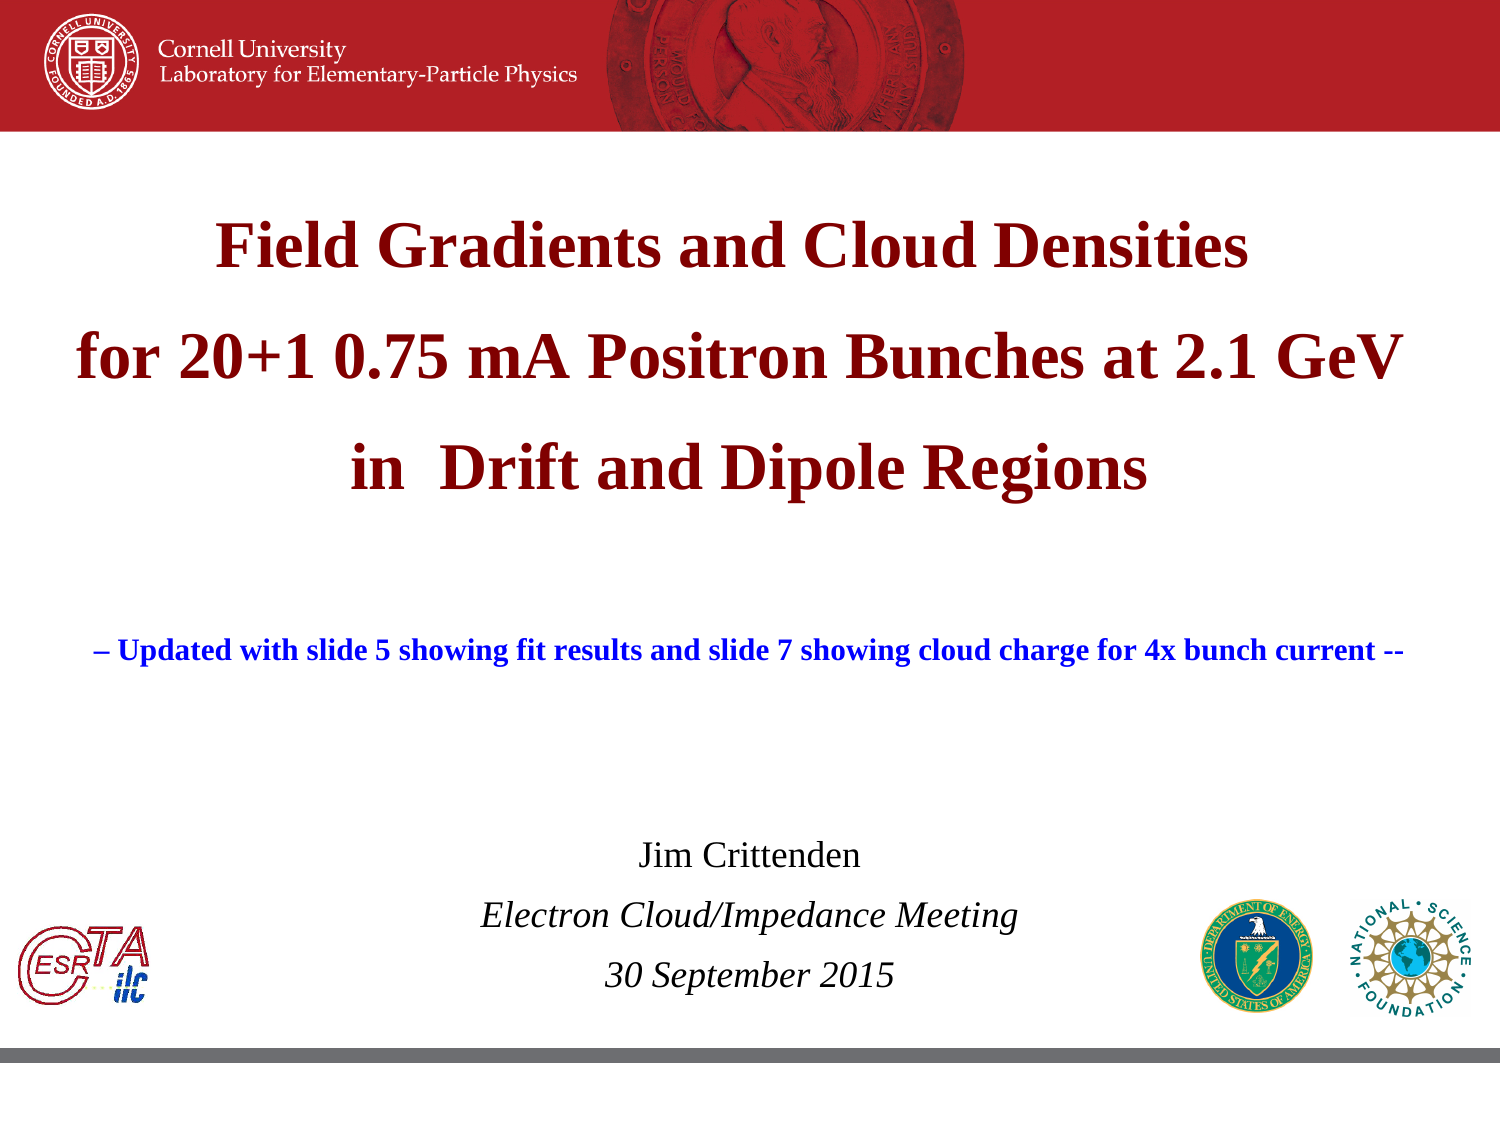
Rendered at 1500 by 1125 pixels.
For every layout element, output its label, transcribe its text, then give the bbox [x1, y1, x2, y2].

title Field Gradients and Cloud Densities for 20+1 0.75 mA Positron Bunches at 2.1 GeV in Drift and Dipole Regions – Updated with slide 5 showing fit results and slide 7 showing cloud charge for 4x bunch current -- [0, 181, 1500, 657]
subtitle Jim Crittenden Electron Cloud/Impedance Meeting 30 September 2015 [300, 825, 1201, 1002]
picture [0, 0, 1500, 132]
picture [1350, 899, 1471, 1017]
picture [8, 899, 151, 1036]
picture [1200, 899, 1313, 1013]
